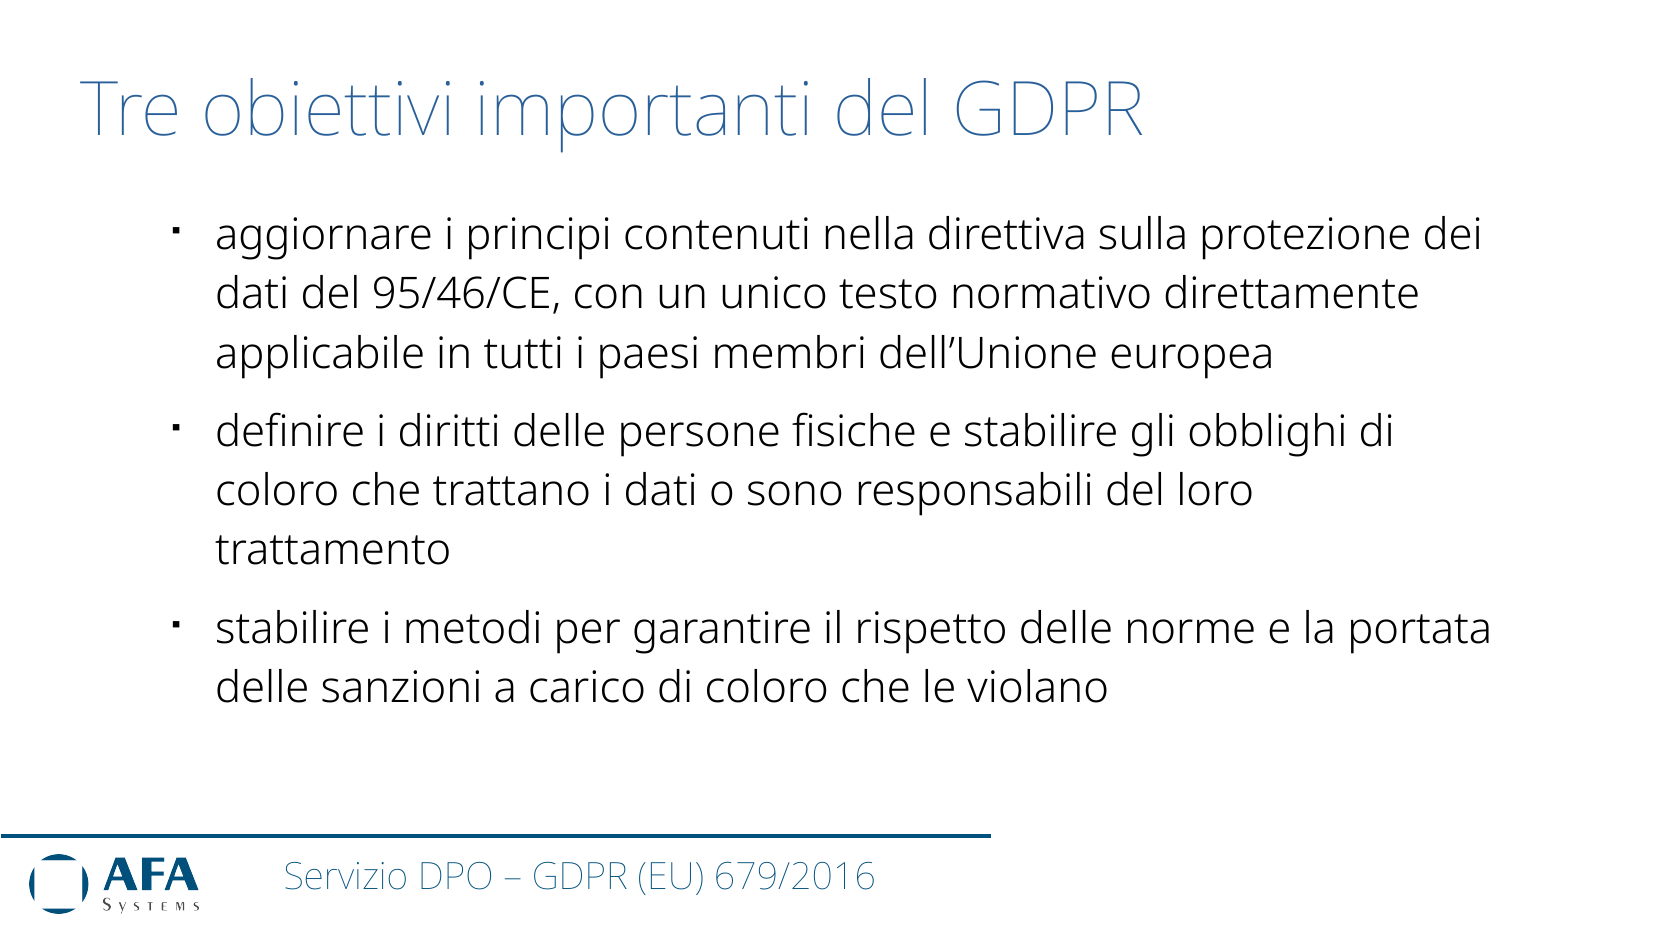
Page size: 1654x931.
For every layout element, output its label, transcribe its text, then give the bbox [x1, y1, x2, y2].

list aggiornare i principi contenuti nella direttiva sulla protezione dei dati del 95/46/CE, con un unico testo normativo direttamente applicabile in tutti i paesi membri dell’Unione europea definire i diritti delle persone fisiche e stabilire gli obblighi di coloro che trattano i dati o sono responsabili del loro trattamento stabilire i metodi per garantire il rispetto delle norme e la portata delle sanzioni a carico di coloro che le violano [153, 203, 1501, 745]
title Tre obiettivi importanti del GDPR [80, 61, 1583, 151]
picture [29, 854, 199, 914]
